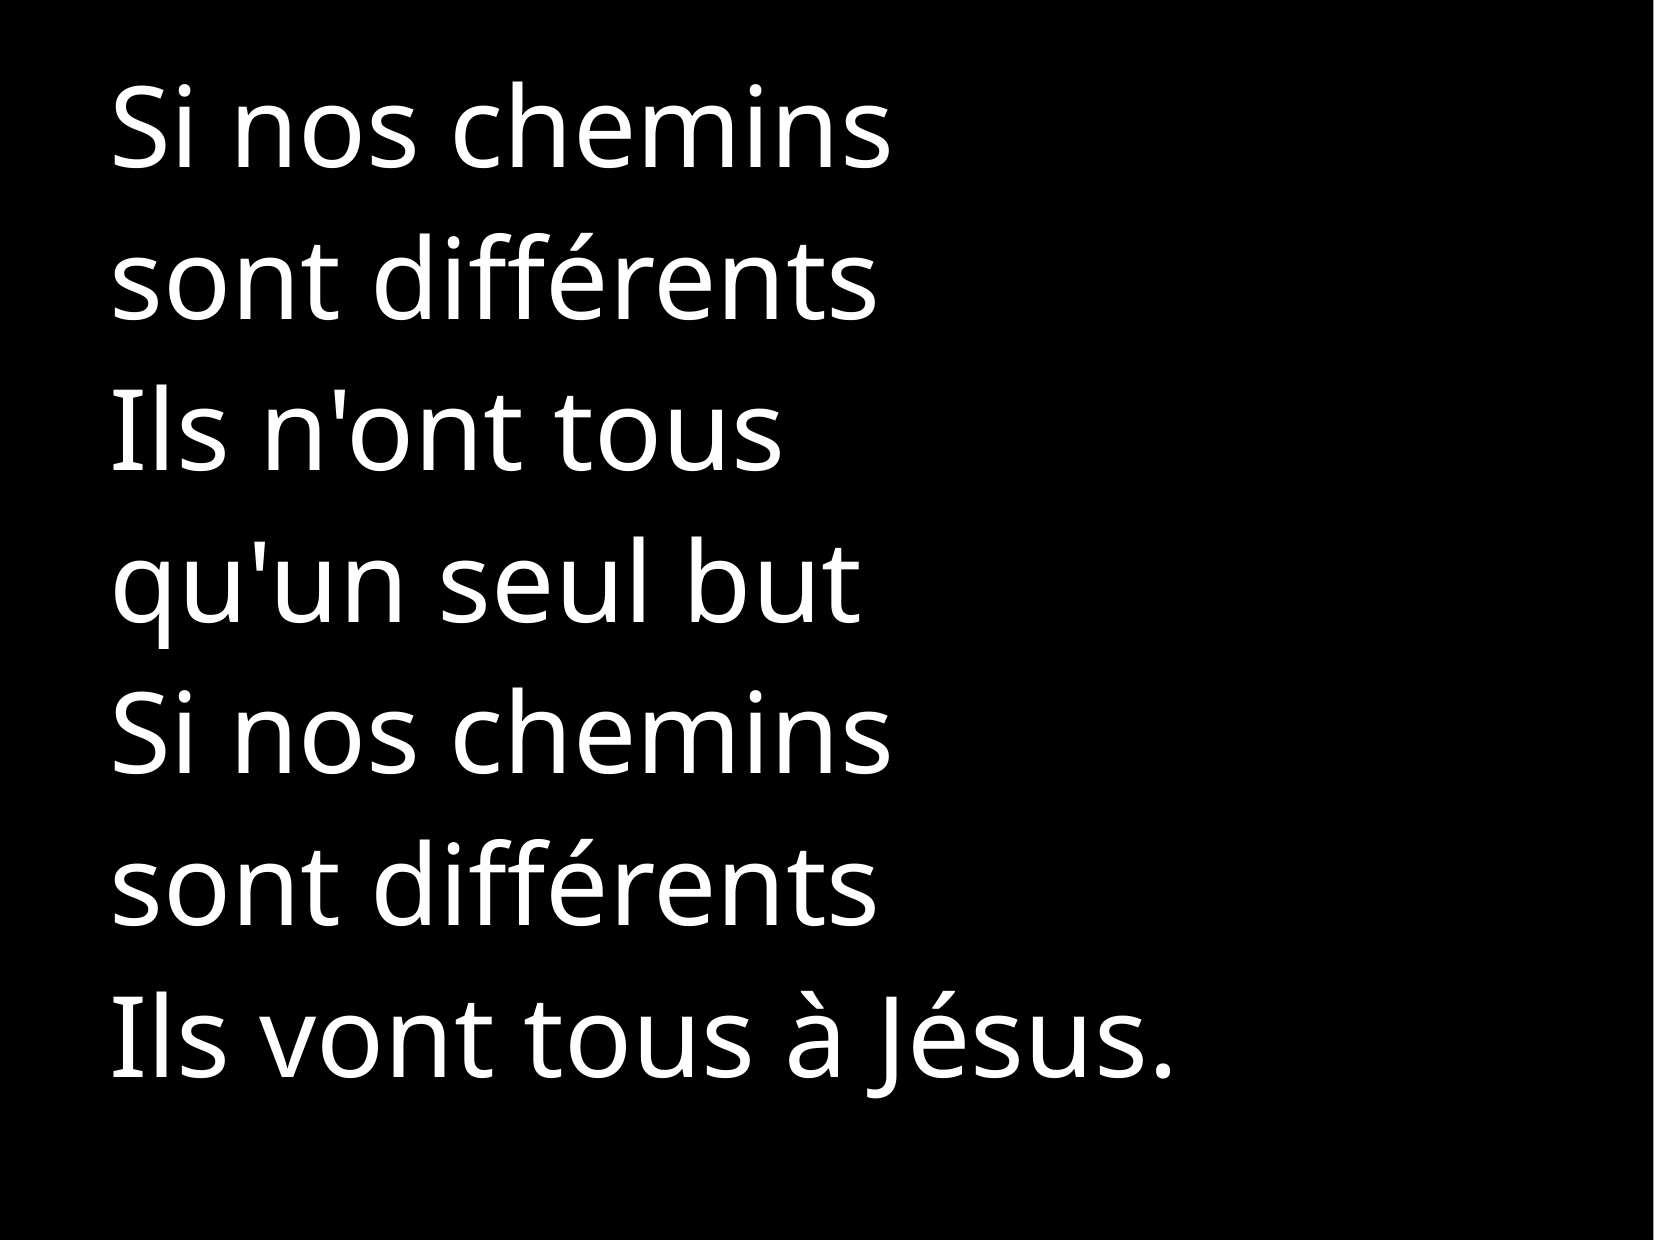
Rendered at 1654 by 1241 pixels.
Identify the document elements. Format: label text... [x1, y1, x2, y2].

list Si nos chemins sont différents Ils n'ont tous qu'un seul but Si nos chemins sont différents Ils vont tous à Jésus. [94, 47, 1630, 790]
